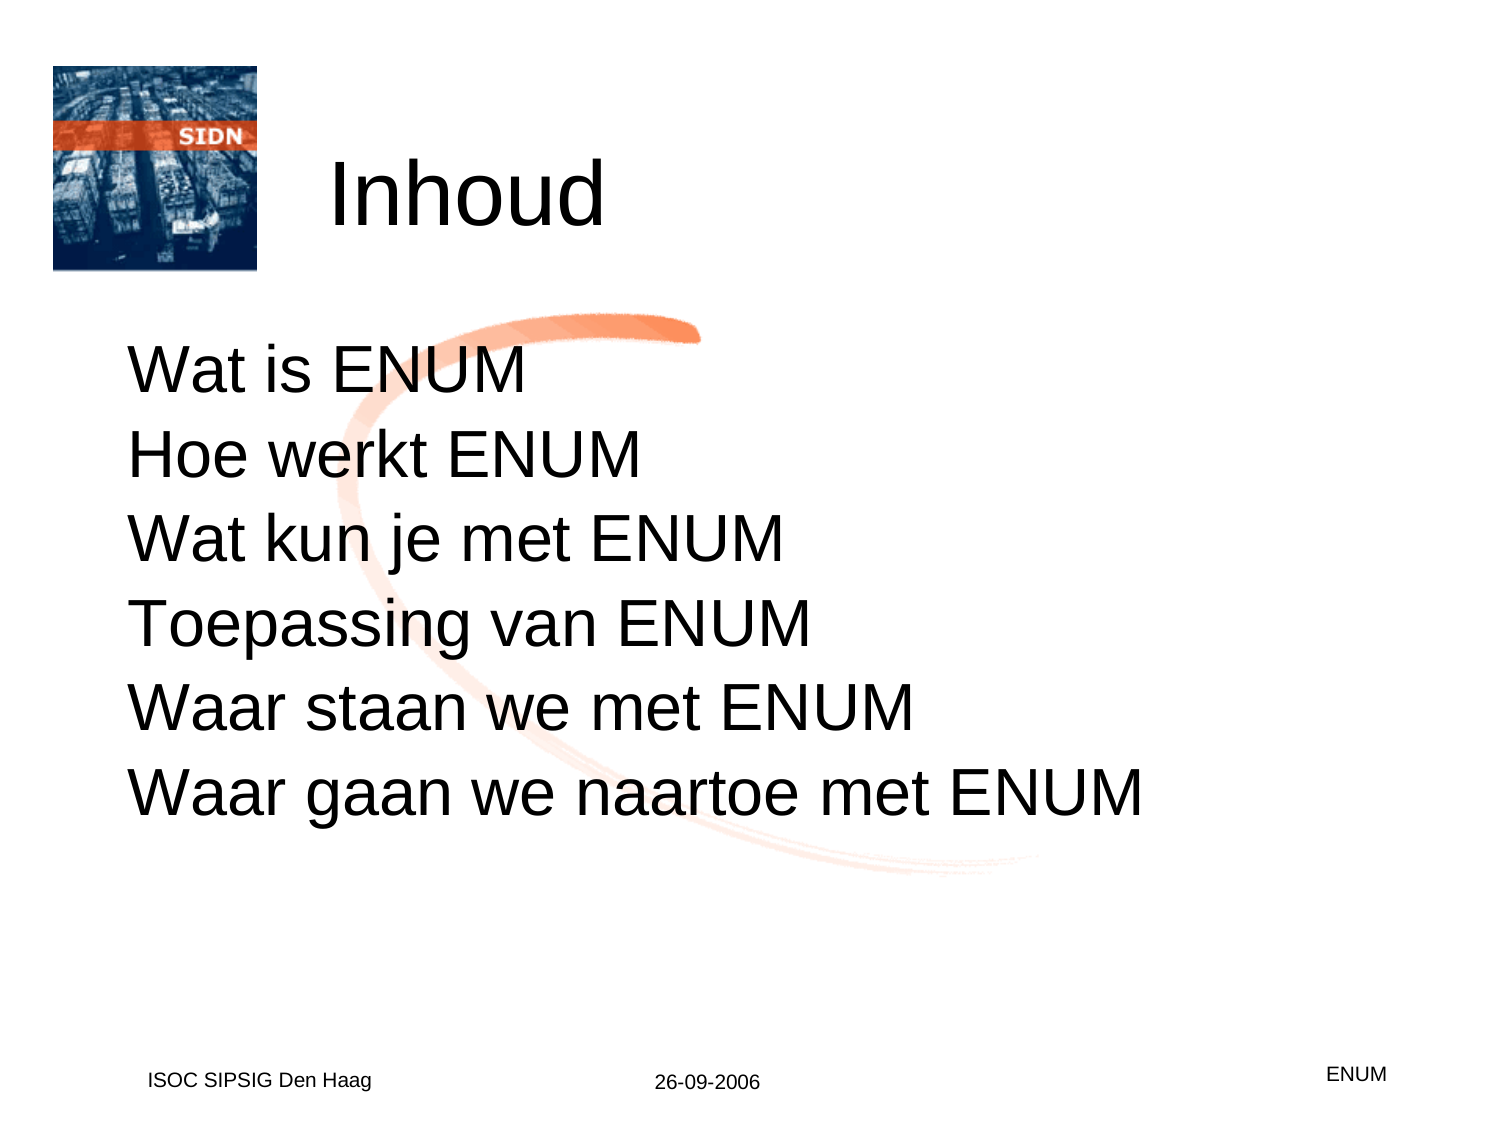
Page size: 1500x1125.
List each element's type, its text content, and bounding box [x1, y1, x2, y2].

list Wat is ENUM Hoe werkt ENUM Wat kun je met ENUM Toepassing van ENUM Waar staan we met ENUM Waar gaan we naartoe met ENUM [112, 324, 1382, 1000]
picture [53, 0, 1371, 324]
picture [112, 1000, 1371, 1120]
title Inhoud [312, 99, 1382, 288]
